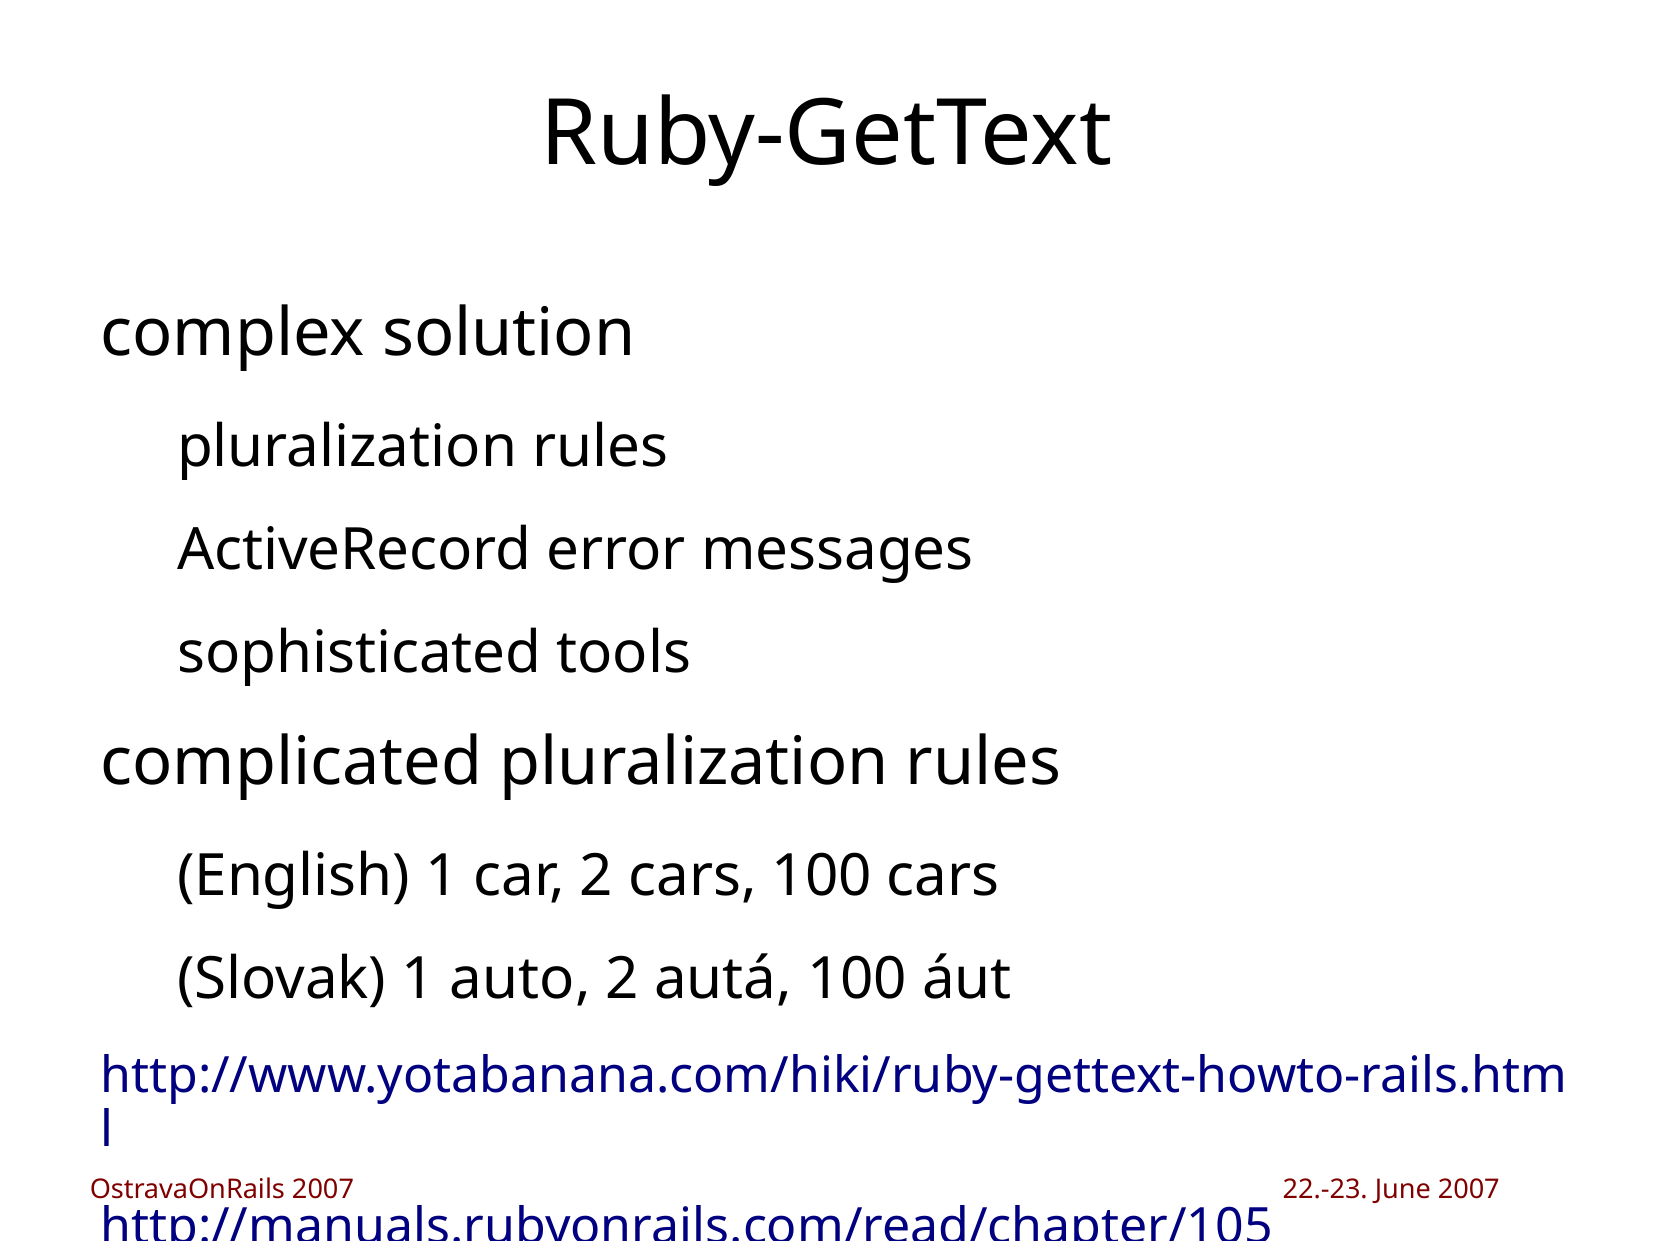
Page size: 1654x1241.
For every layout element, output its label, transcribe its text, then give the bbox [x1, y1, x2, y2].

title Ruby-GetText [82, 25, 1571, 233]
list complex solution pluralization rules ActiveRecord error messages sophisticated tools complicated pluralization rules (English) 1 car, 2 cars, 100 cars (Slovak) 1 auto, 2 autá, 100 áut http://www.yotabanana.com/hiki/ruby-gettext-howto-rails.html http://manuals.rubyonrails.com/read/chapter/105 [82, 284, 1571, 1127]
